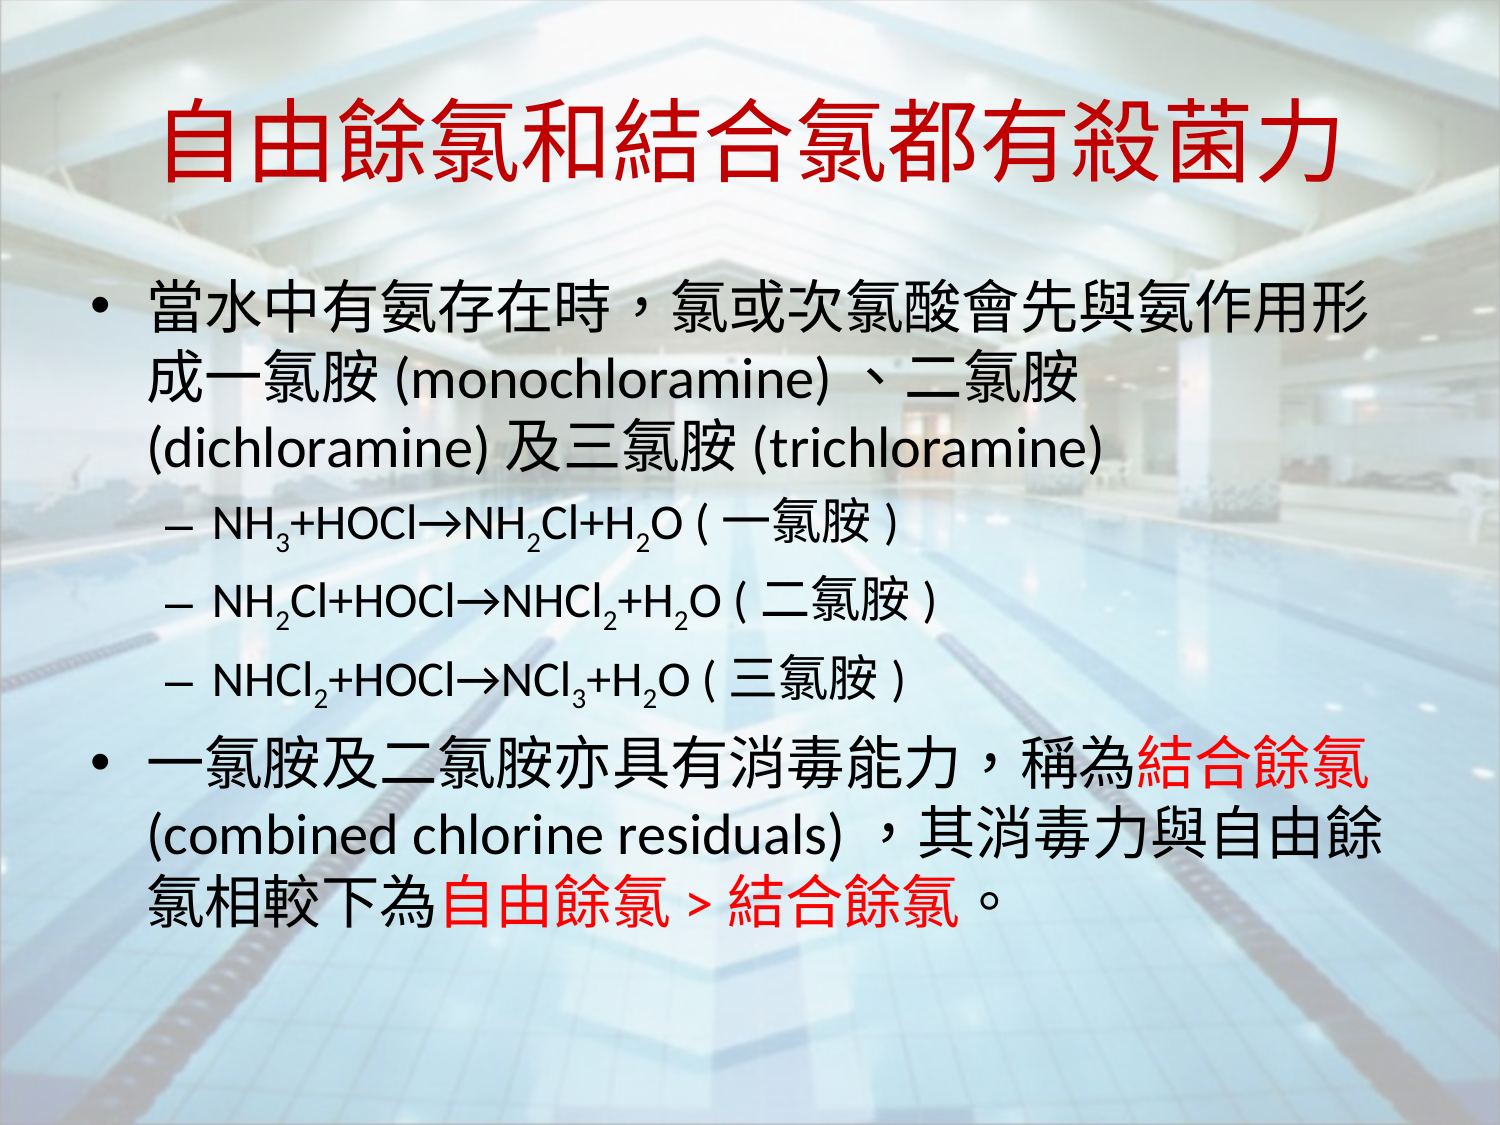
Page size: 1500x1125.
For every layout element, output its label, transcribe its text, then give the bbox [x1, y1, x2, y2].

list 當水中有氨存在時，氯或次氯酸會先與氨作用形成一氯胺(monochloramine)、二氯胺(dichloramine)及三氯胺(trichloramine) NH3+HOCl→NH2Cl+H2O (一氯胺) NH2Cl+HOCl→NHCl2+H2O (二氯胺) NHCl2+HOCl→NCl3+H2O (三氯胺) 一氯胺及二氯胺亦具有消毒能力，稱為結合餘氯(combined chlorine residuals)，其消毒力與自由餘氯相較下為自由餘氯>結合餘氯。 [75, 262, 1425, 1005]
title 自由餘氯和結合氯都有殺菌力 [75, 45, 1425, 233]
